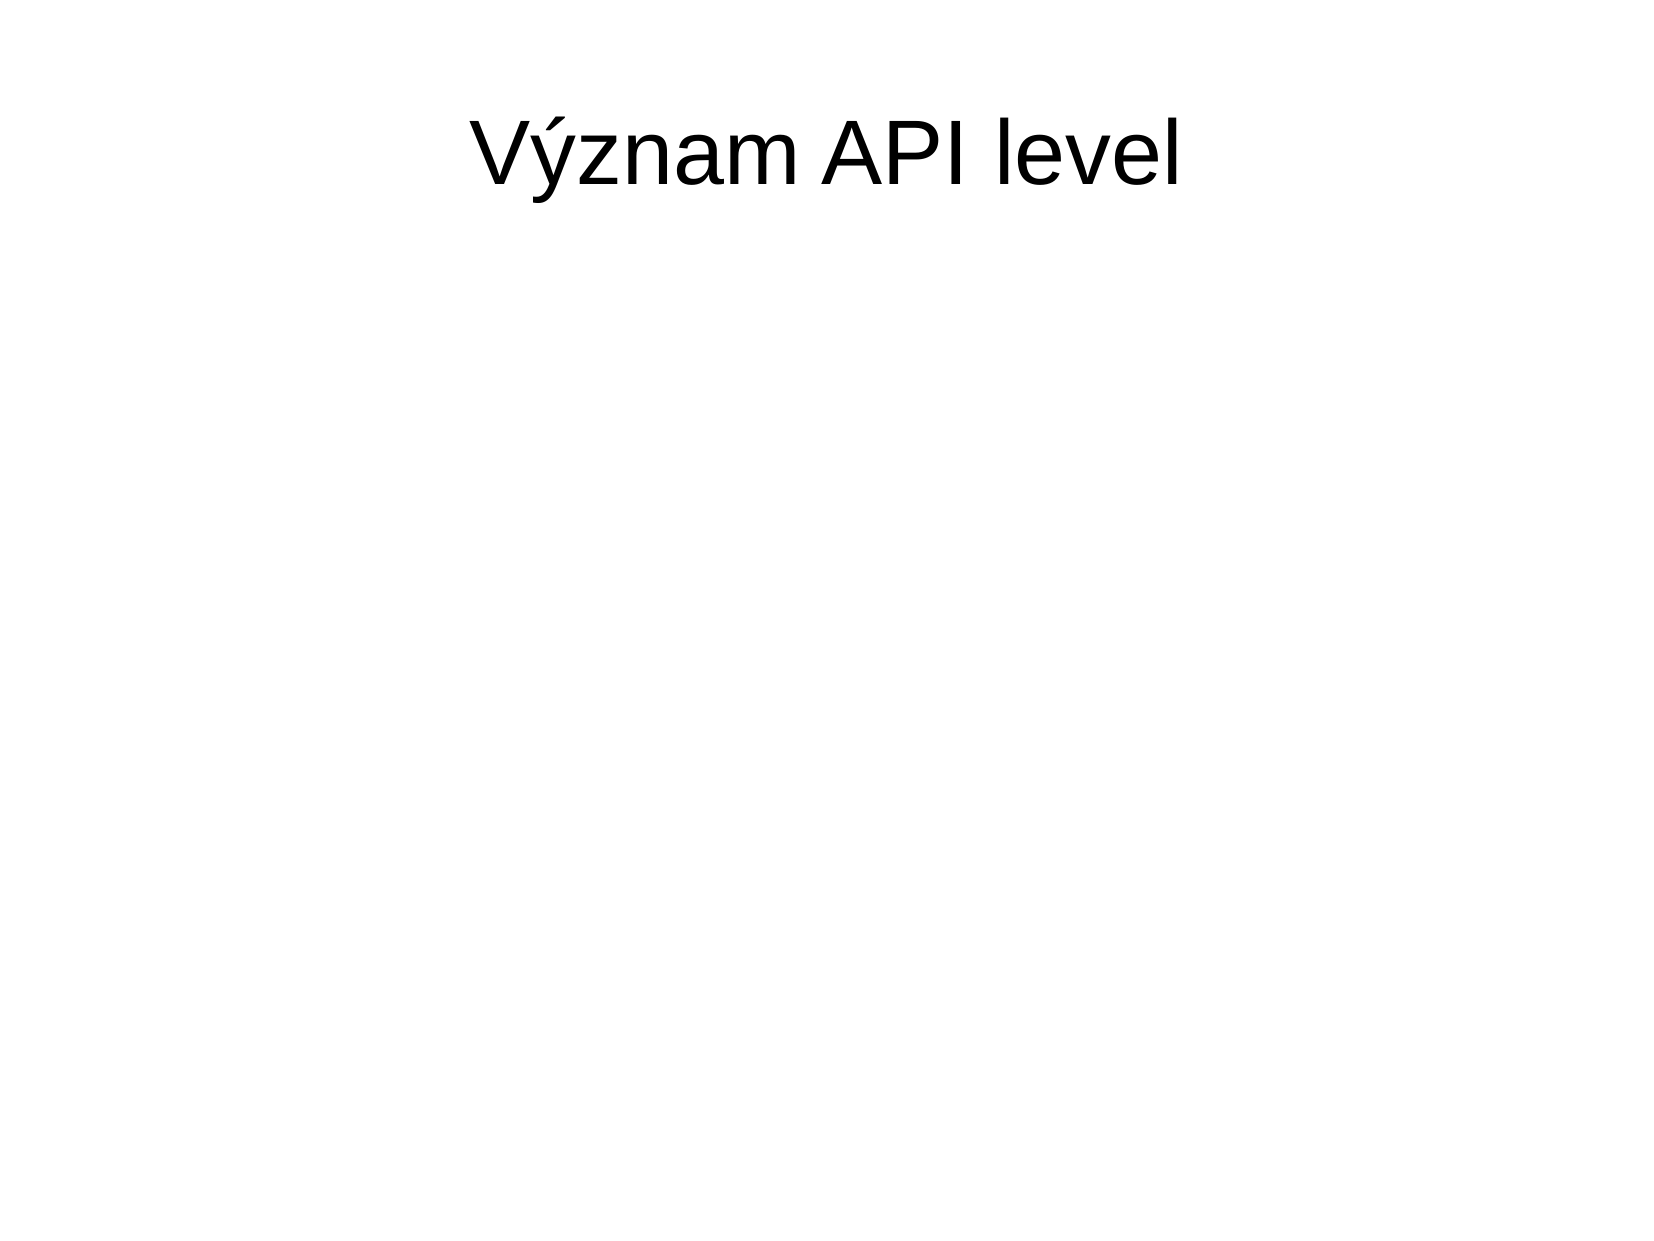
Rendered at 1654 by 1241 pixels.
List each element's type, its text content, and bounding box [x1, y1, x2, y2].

title Význam API level [82, 49, 1571, 257]
